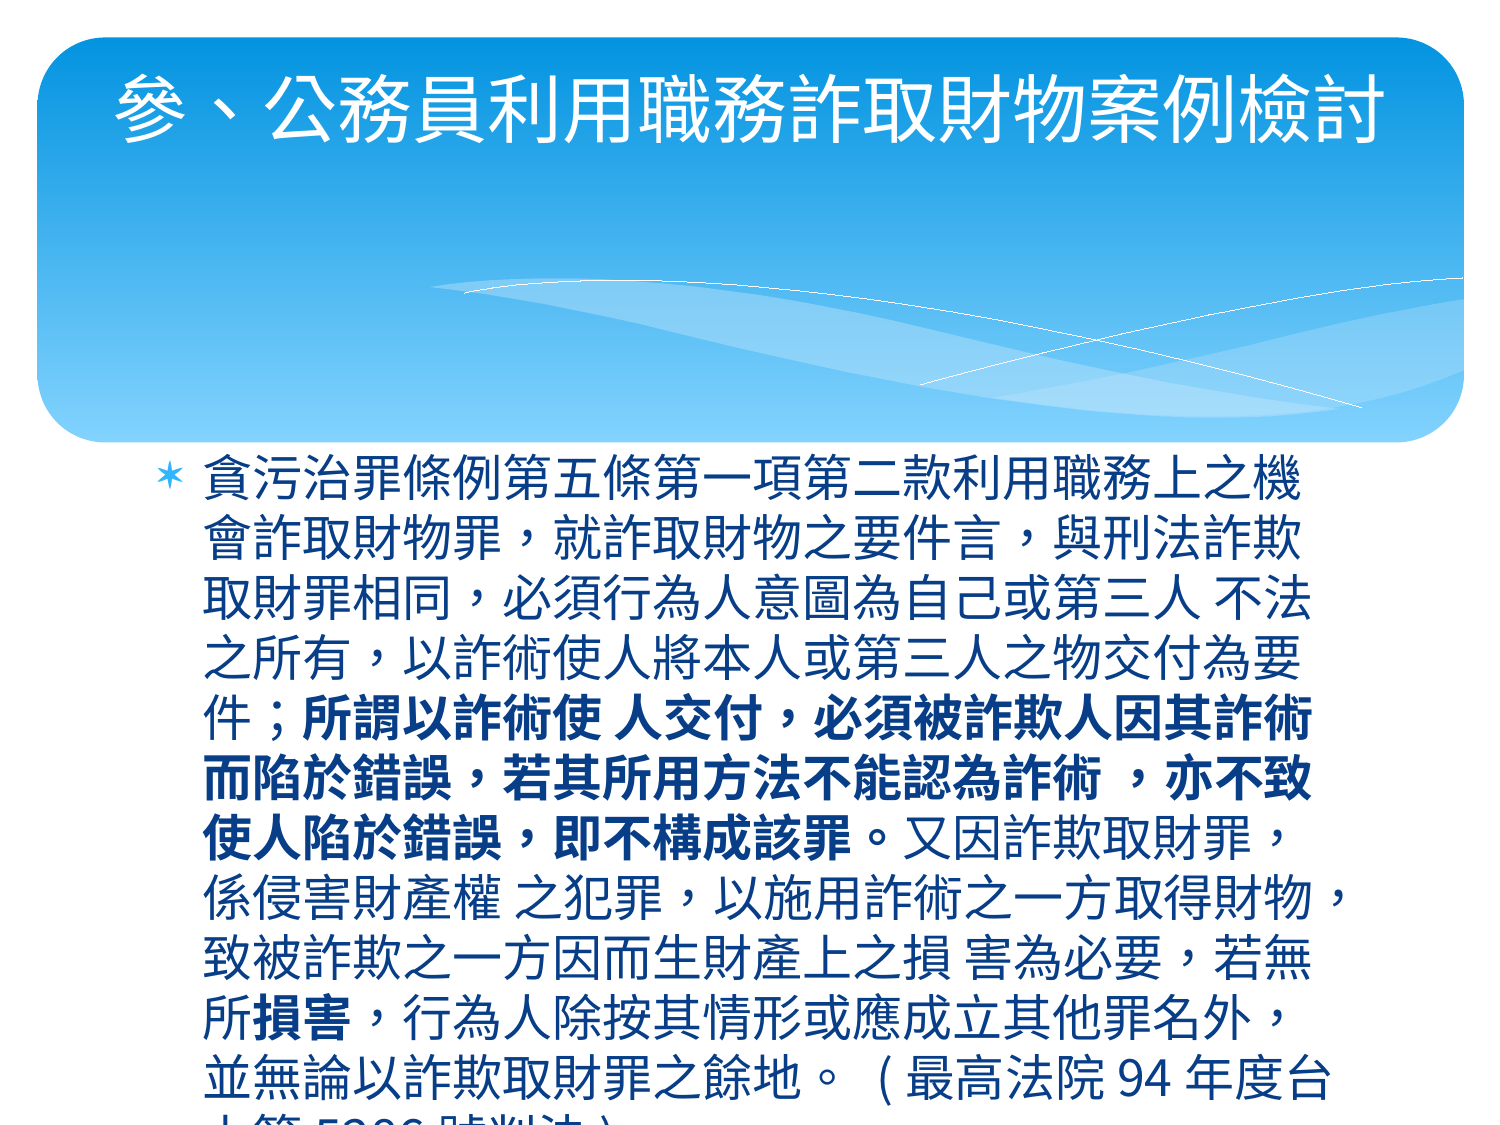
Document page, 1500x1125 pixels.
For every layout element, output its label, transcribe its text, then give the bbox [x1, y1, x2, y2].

list 貪污治罪條例第五條第一項第二款利用職務上之機會詐取財物罪，就詐取財物之要件言，與刑法詐欺取財罪相同，必須行為人意圖為自己或第三人 不法之所有，以詐術使人將本人或第三人之物交付為要件；所謂以詐術使 人交付，必須被詐欺人因其詐術而陷於錯誤，若其所用方法不能認為詐術 ，亦不致使人陷於錯誤，即不構成該罪。又因詐欺取財罪，係侵害財產權 之犯罪，以施用詐術之一方取得財物，致被詐欺之一方因而生財產上之損 害為必要，若無所損害，行為人除按其情形或應成立其他罪名外，並無論以詐欺取財罪之餘地。 (最高法院94年度台上第5286號判決) [143, 438, 1359, 1005]
title 參、公務員利用職務詐取財物案例檢討 [75, 55, 1425, 261]
